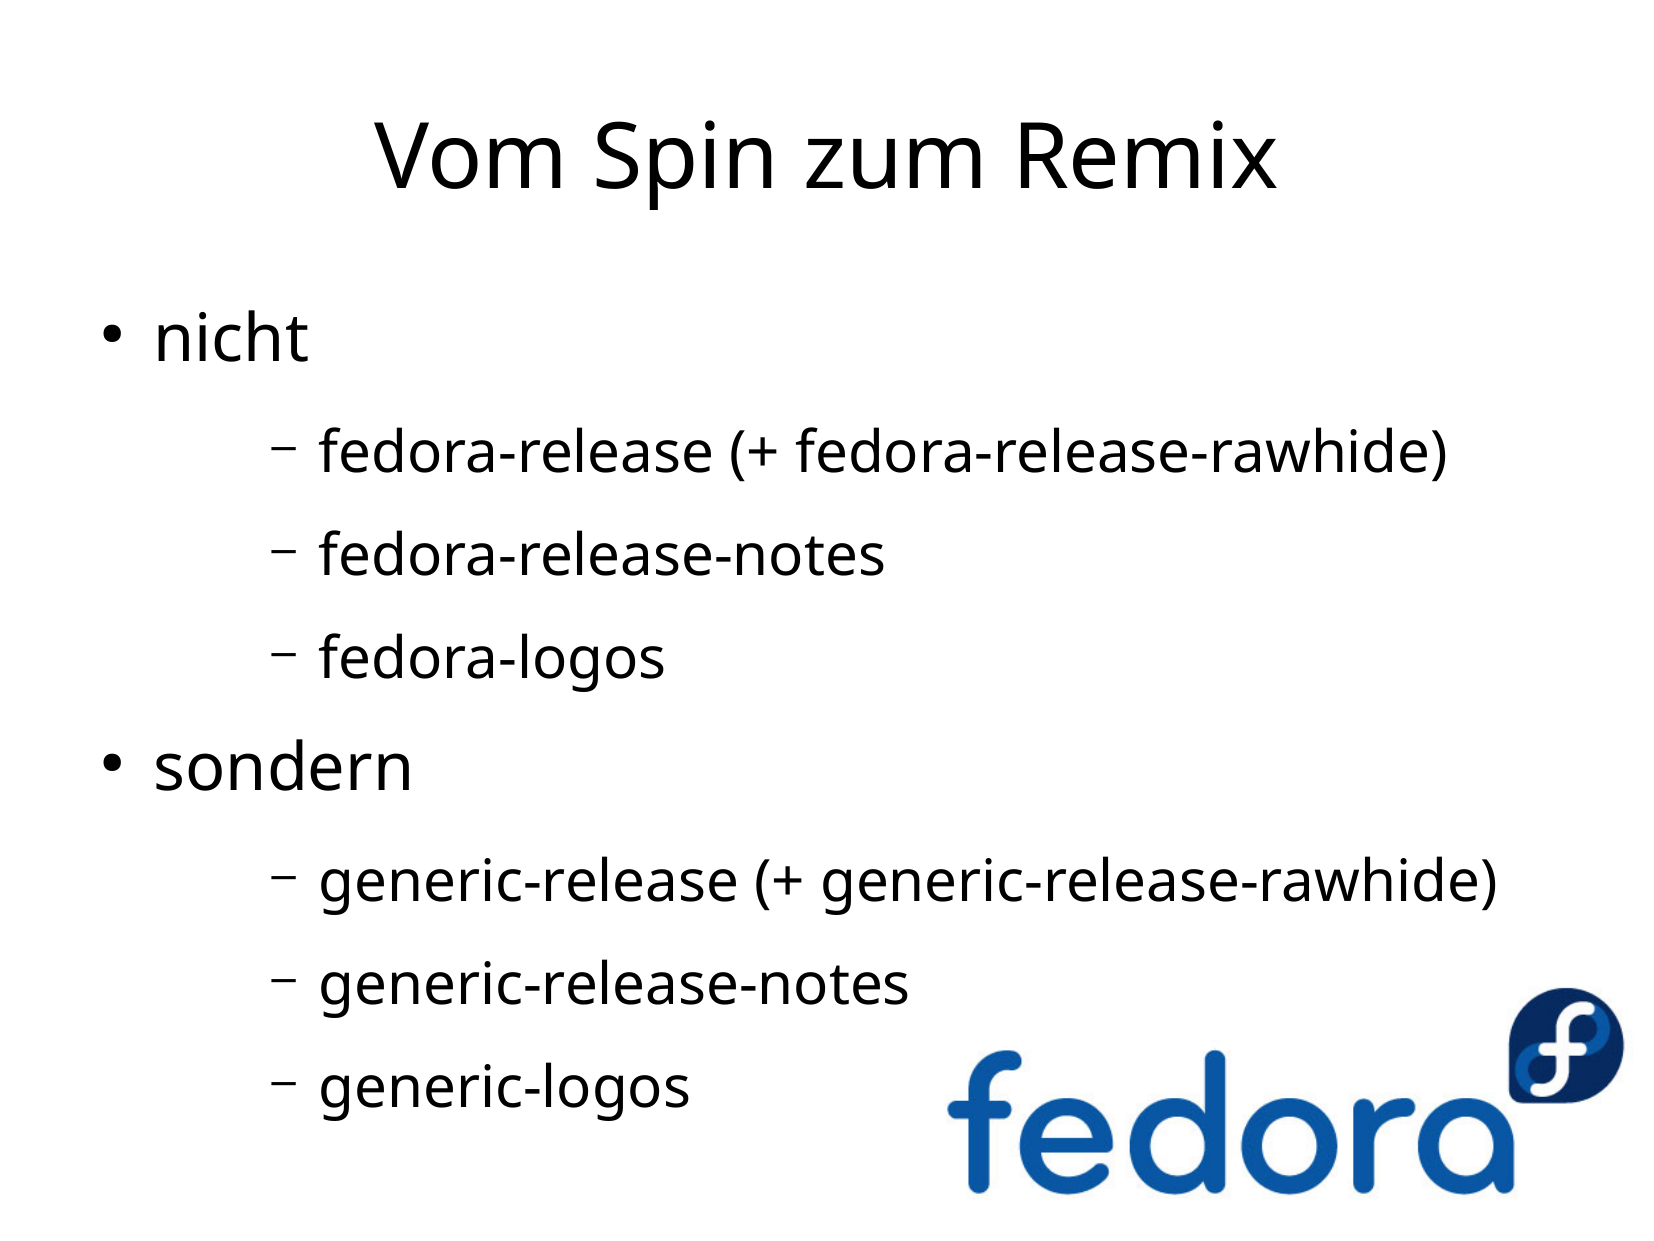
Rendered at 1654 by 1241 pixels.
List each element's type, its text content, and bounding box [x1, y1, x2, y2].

list nicht fedora-release (+ fedora-release-rawhide) fedora-release-notes fedora-logos sondern generic-release (+ generic-release-rawhide) generic-release-notes generic-logos [82, 290, 1571, 1118]
picture [925, 967, 1639, 1223]
title Vom Spin zum Remix [82, 49, 1571, 257]
